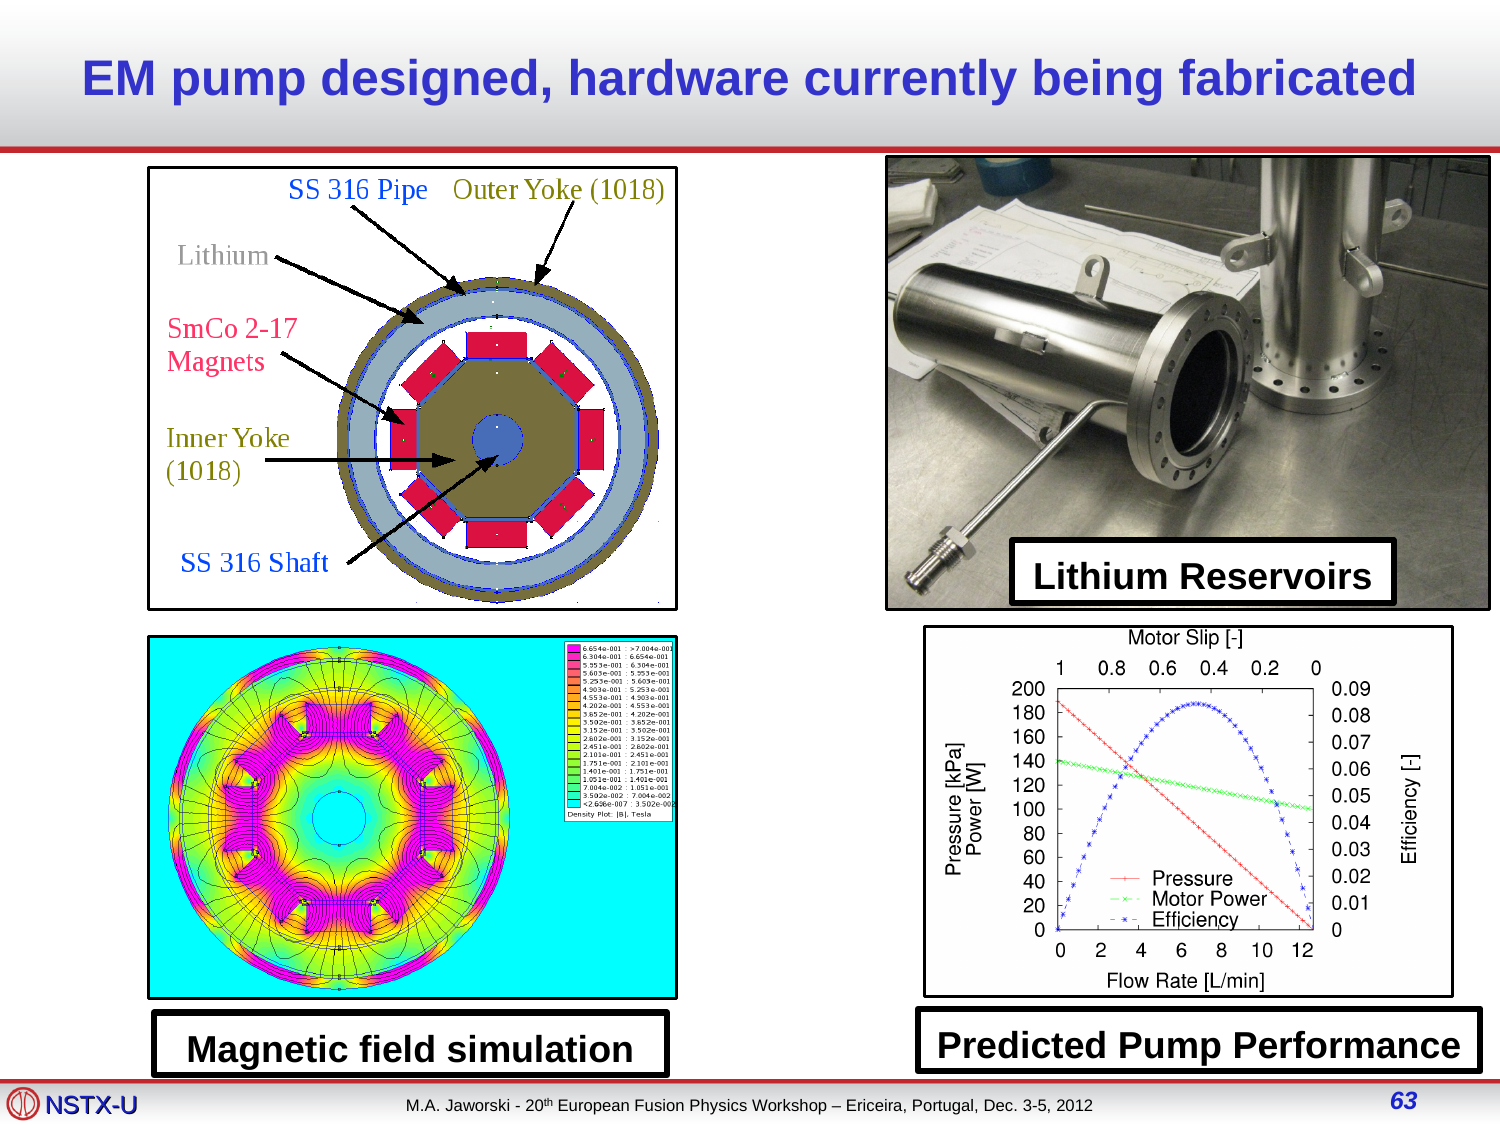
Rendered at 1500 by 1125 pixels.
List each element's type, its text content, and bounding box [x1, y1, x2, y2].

picture [150, 168, 676, 609]
picture [888, 158, 1489, 609]
picture [925, 627, 1451, 996]
picture [150, 638, 676, 997]
text_box Lithium Reservoirs [1012, 540, 1394, 603]
text_box Predicted Pump Performance [917, 1008, 1481, 1072]
text_box 63 [1374, 1076, 1500, 1124]
text_box Magnetic field simulation [153, 1012, 668, 1076]
title EM pump designed, hardware currently being fabricated [0, 0, 1500, 151]
